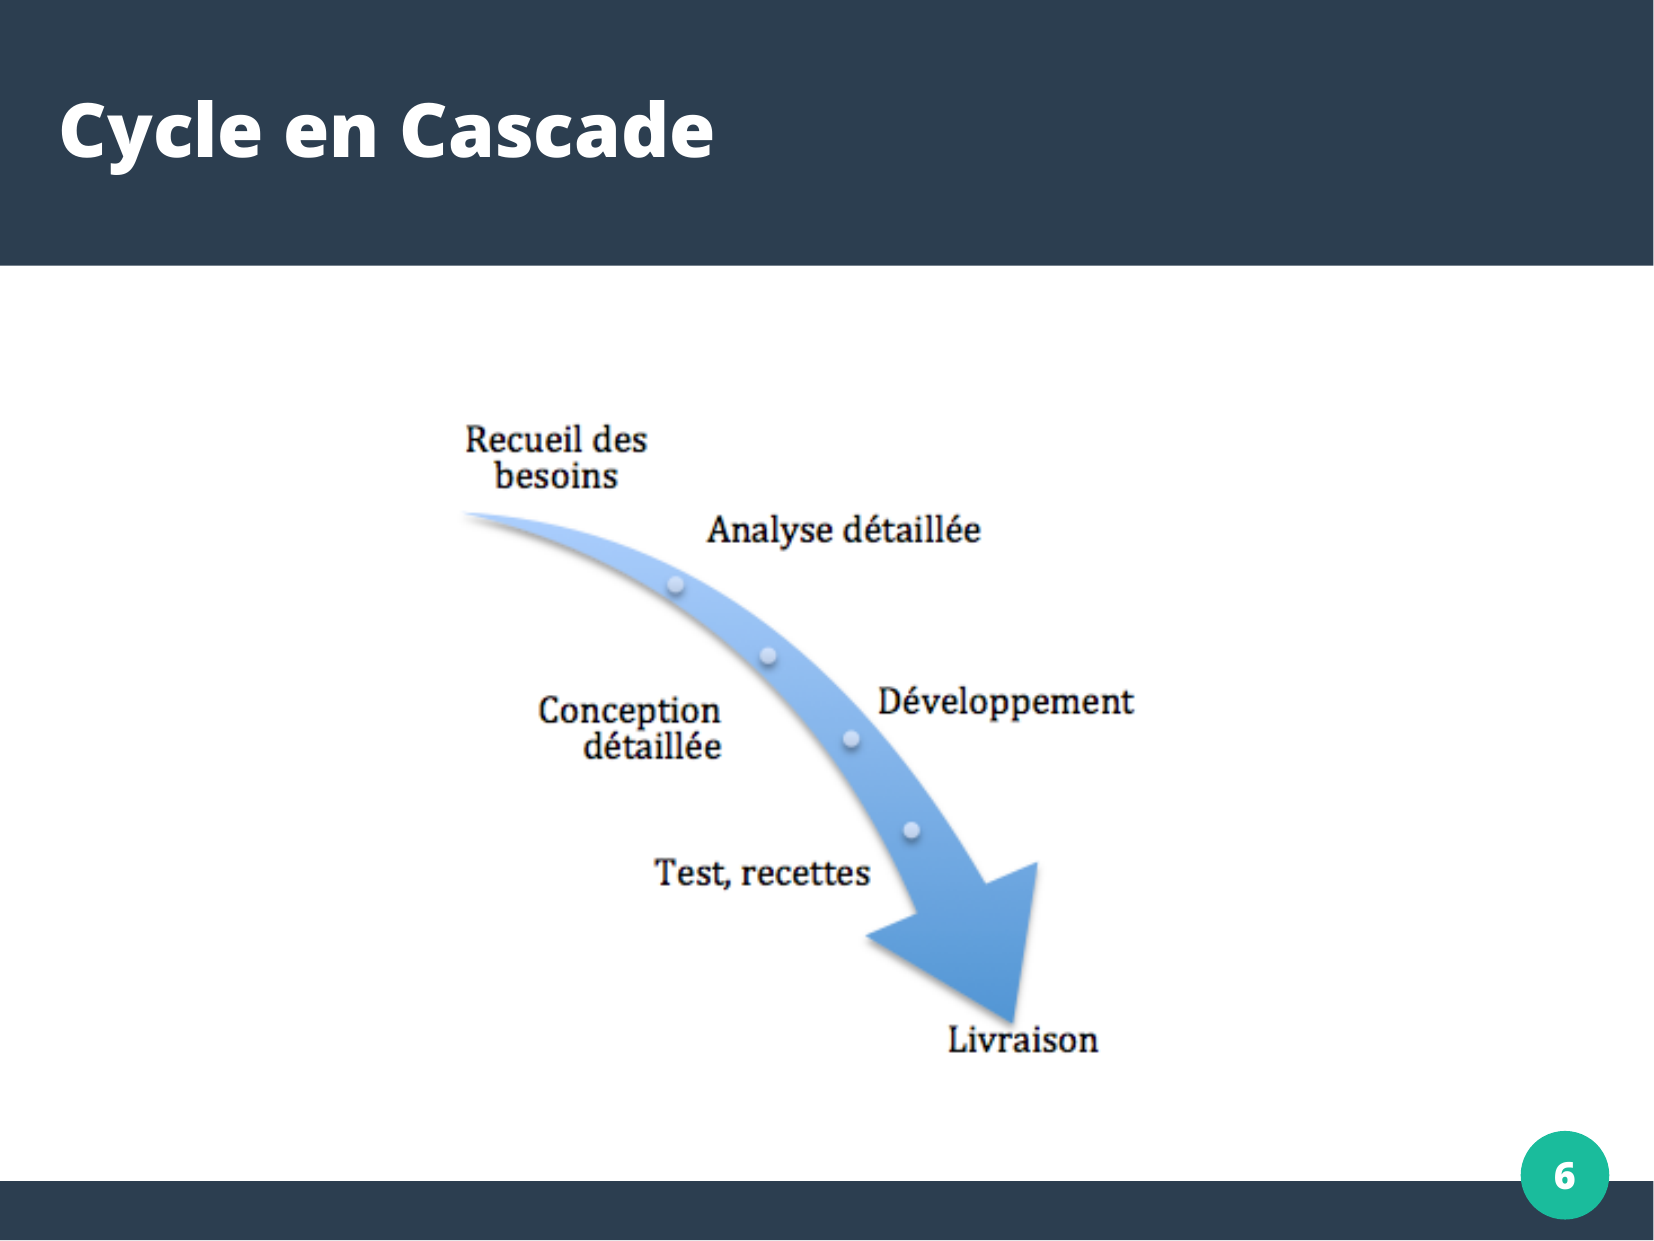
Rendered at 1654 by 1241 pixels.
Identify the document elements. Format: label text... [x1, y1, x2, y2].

title Cycle en Cascade [59, 49, 1595, 207]
picture [208, 324, 1446, 1152]
